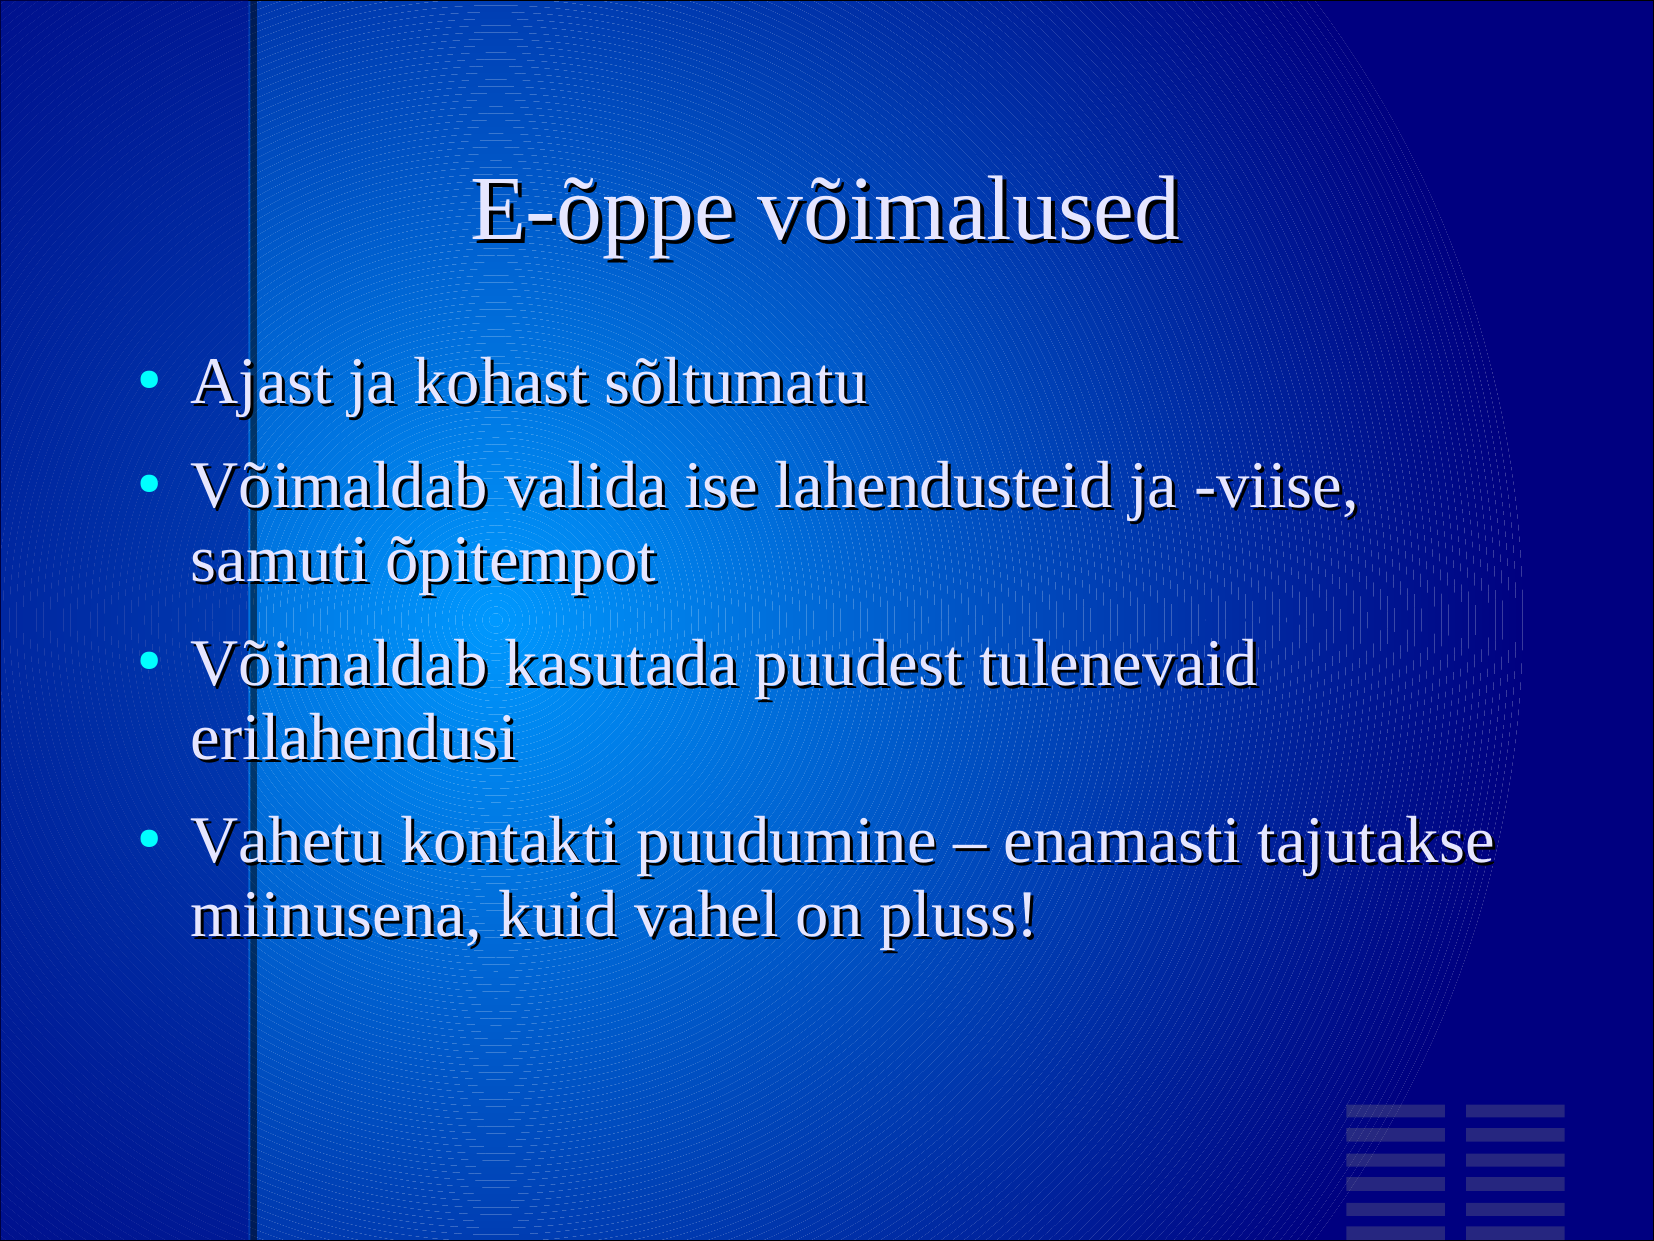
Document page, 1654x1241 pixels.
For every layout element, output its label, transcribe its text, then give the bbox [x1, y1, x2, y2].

list Ajast ja kohast sõltumatu Võimaldab valida ise lahendusteid ja -viise, samuti õpitempot Võimaldab kasutada puudest tulenevaid erilahendusi Vahetu kontakti puudumine – enamasti tajutakse miinusena, kuid vahel on pluss! [119, 344, 1533, 1126]
title E-õppe võimalused [119, 104, 1533, 313]
